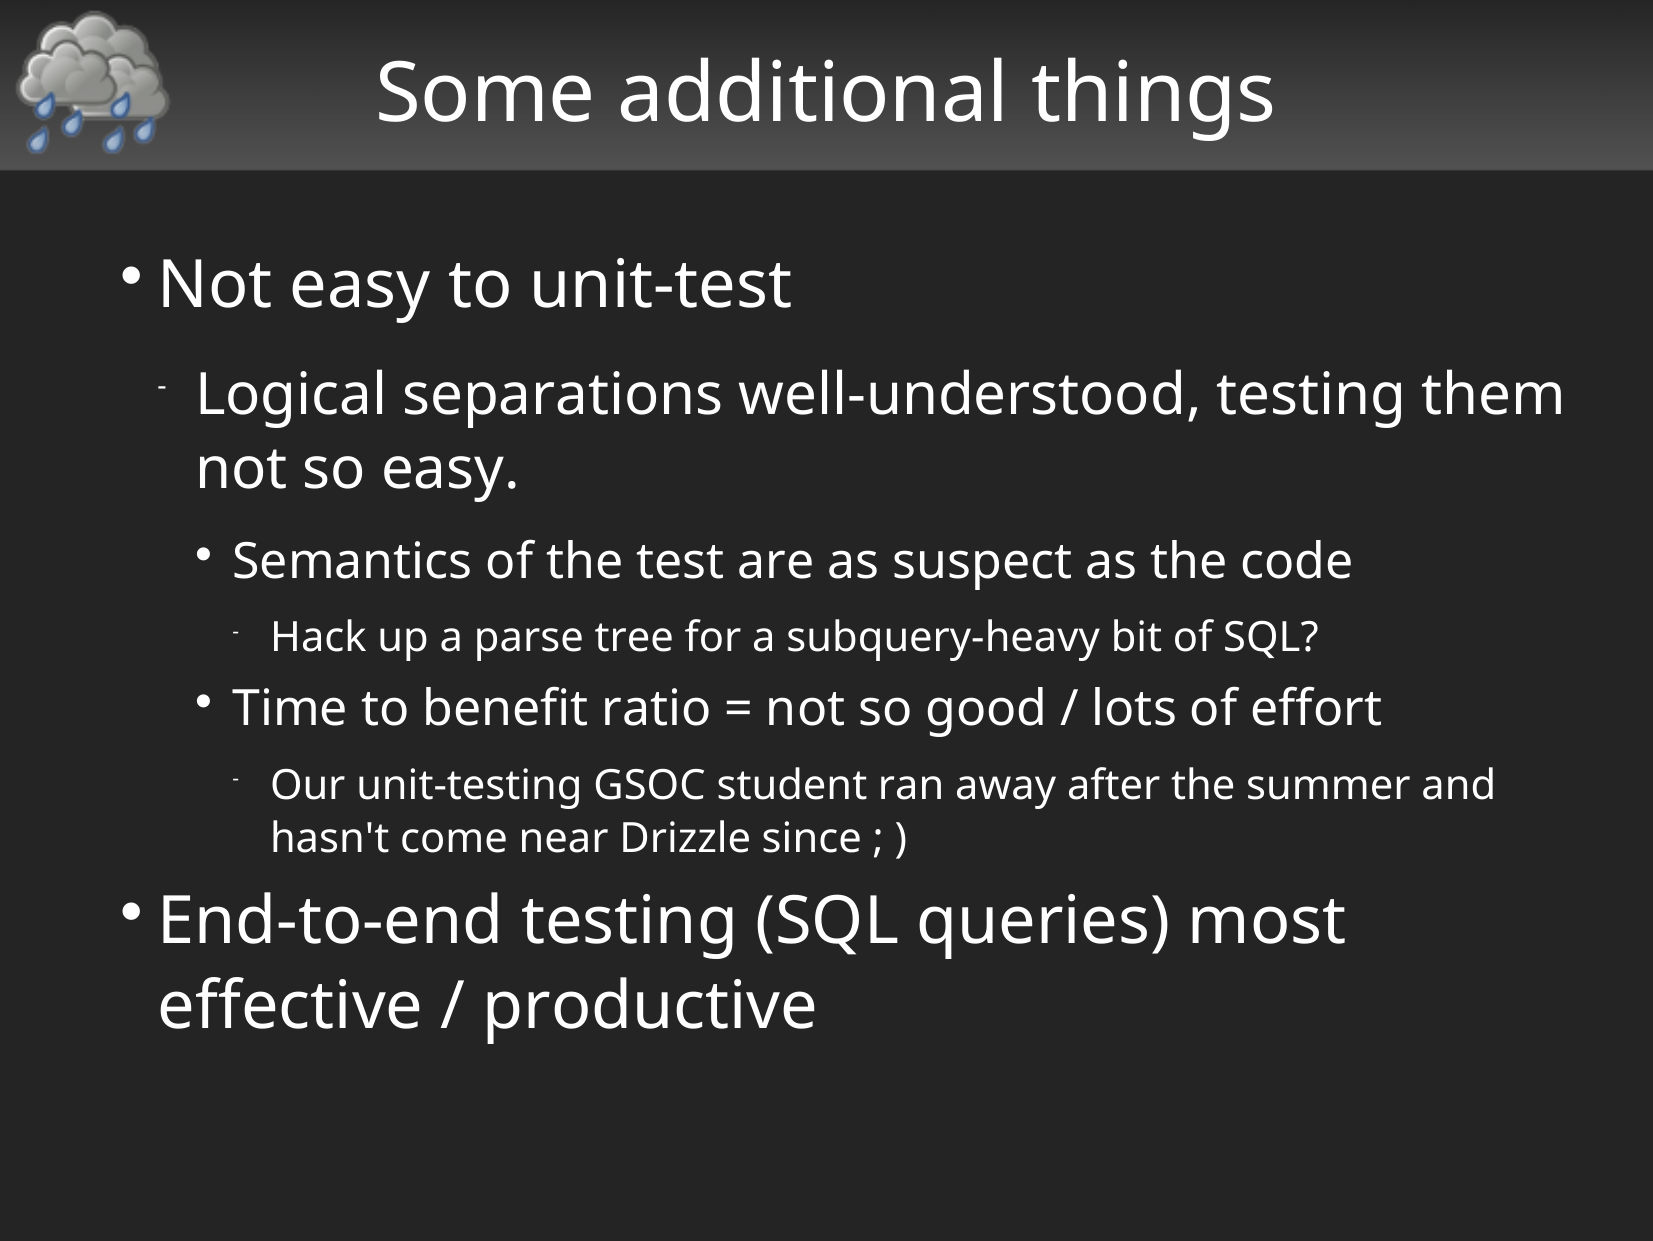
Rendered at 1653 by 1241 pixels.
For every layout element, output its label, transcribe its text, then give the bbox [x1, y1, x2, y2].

title Some additional things [82, 39, 1571, 137]
picture [0, 0, 1653, 1241]
list Not easy to unit-test Logical separations well-understood, testing them not so easy. Semantics of the test are as suspect as the code Hack up a parse tree for a subquery-heavy bit of SQL? Time to benefit ratio = not so good / lots of effort Our unit-testing GSOC student ran away after the summer and hasn't come near Drizzle since ; ) End-to-end testing (SQL queries) most effective / productive [82, 236, 1613, 1041]
